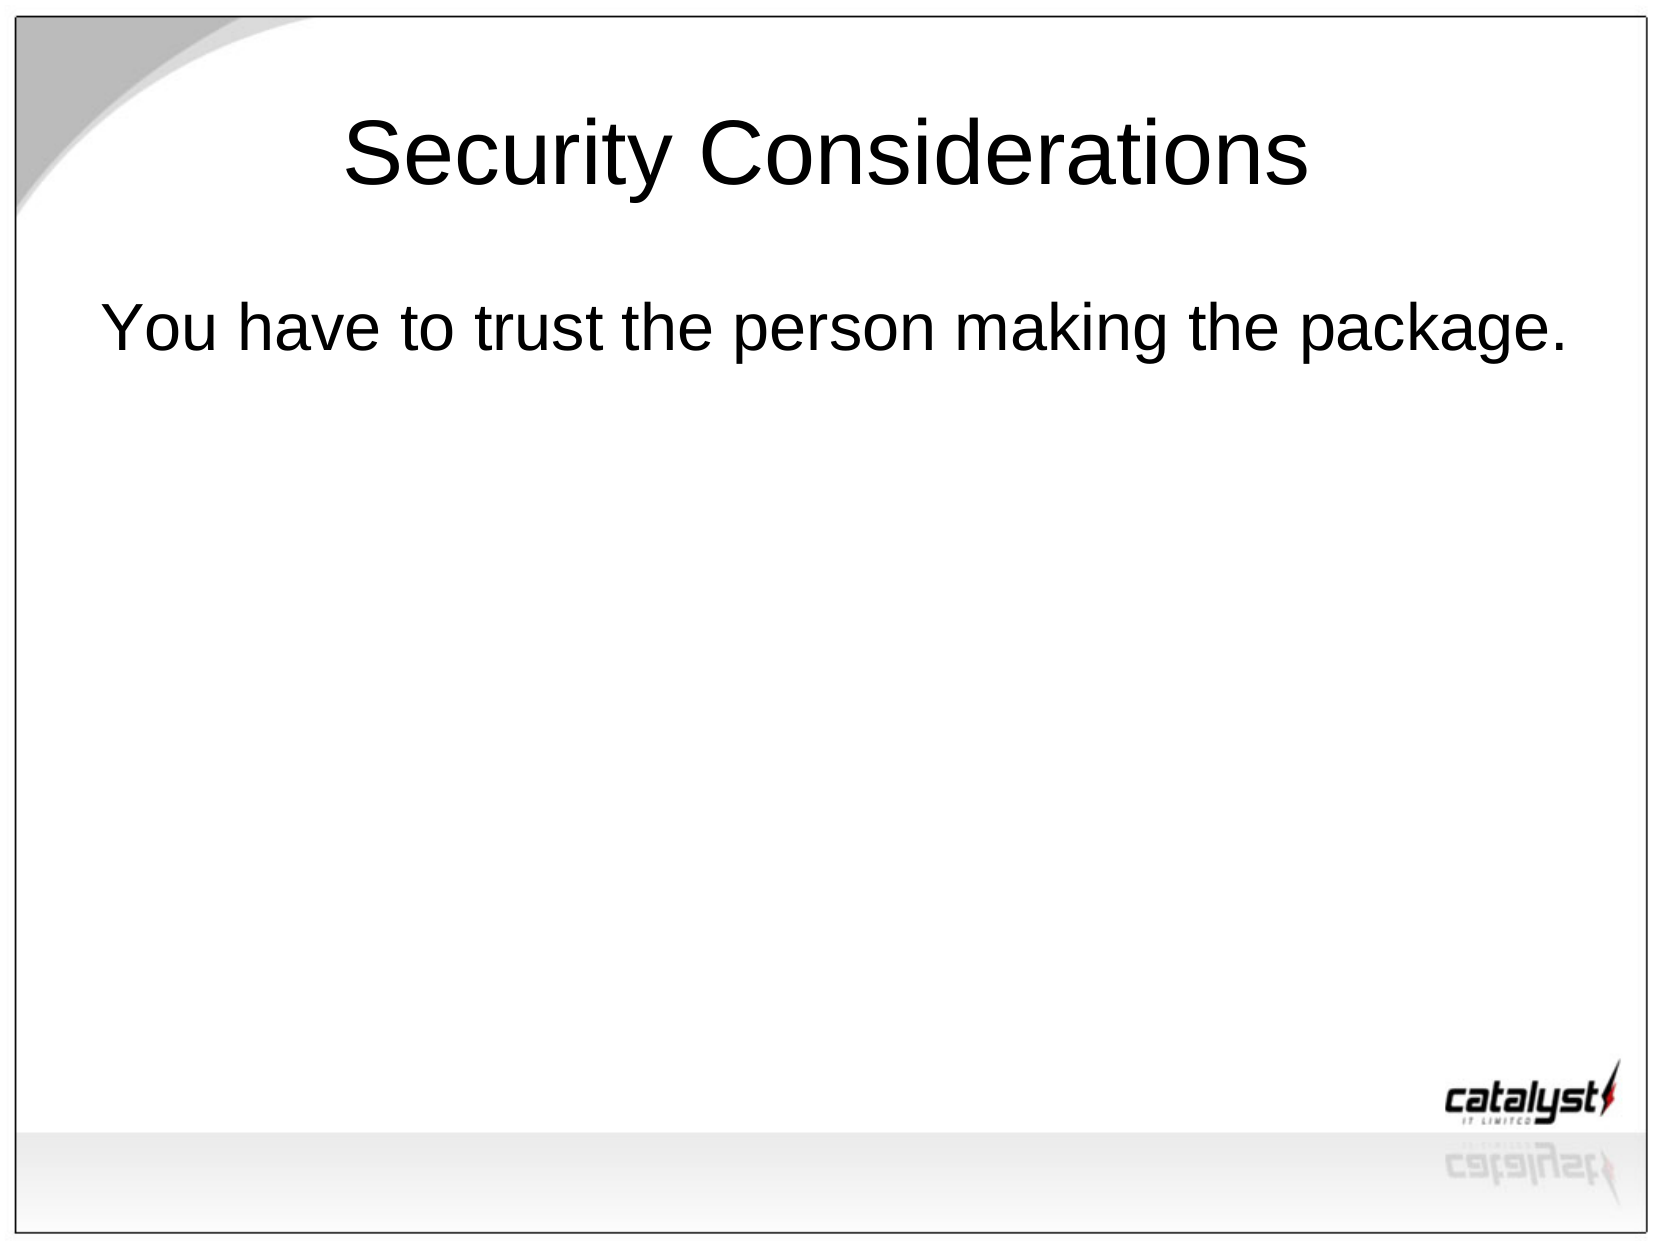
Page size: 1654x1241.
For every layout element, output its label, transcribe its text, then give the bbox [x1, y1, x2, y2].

picture [4, 5, 1654, 1241]
list You have to trust the person making the package. [82, 290, 1571, 1094]
title Security Considerations [82, 56, 1571, 250]
